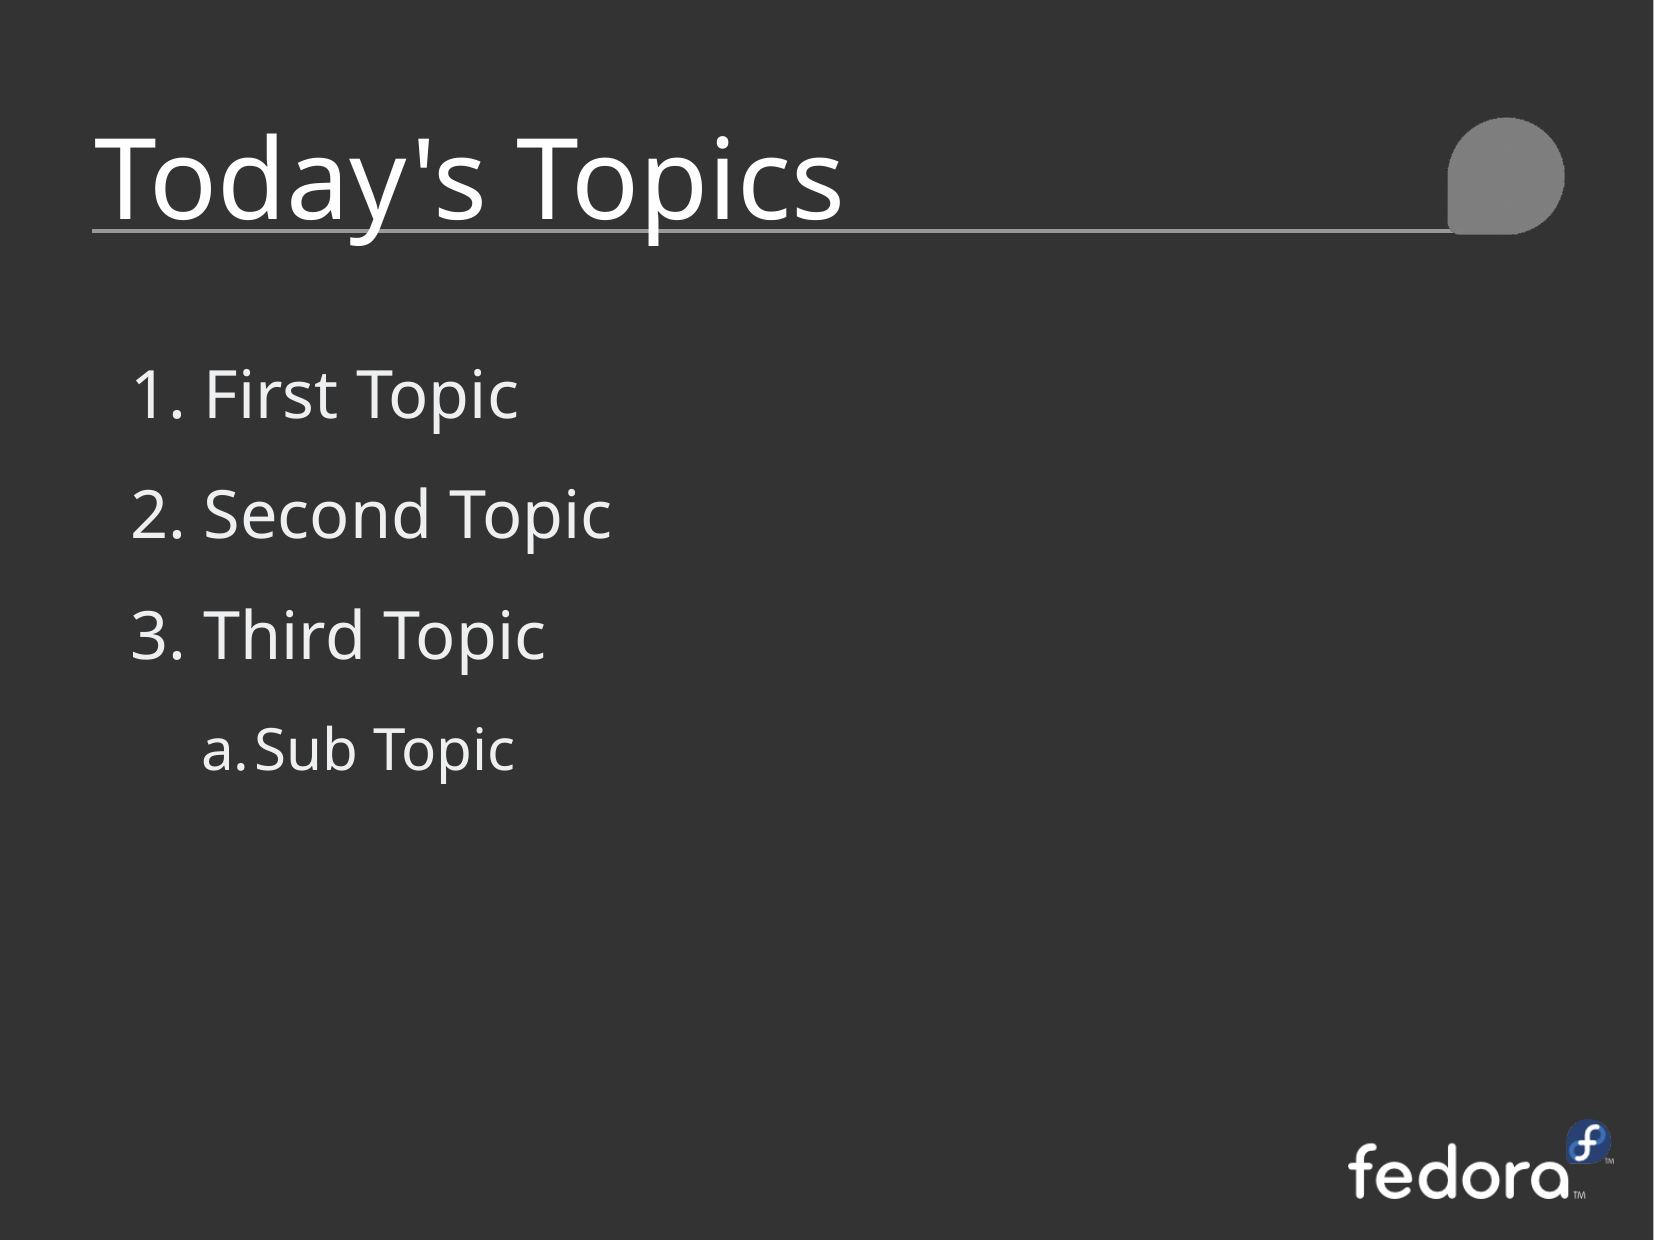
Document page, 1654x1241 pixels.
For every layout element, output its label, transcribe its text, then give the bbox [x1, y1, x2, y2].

picture [1447, 117, 1565, 235]
list First Topic Second Topic Third Topic Sub Topic [112, 227, 1500, 1163]
title Today's Topics [94, 100, 1425, 251]
picture [1348, 1119, 1614, 1199]
